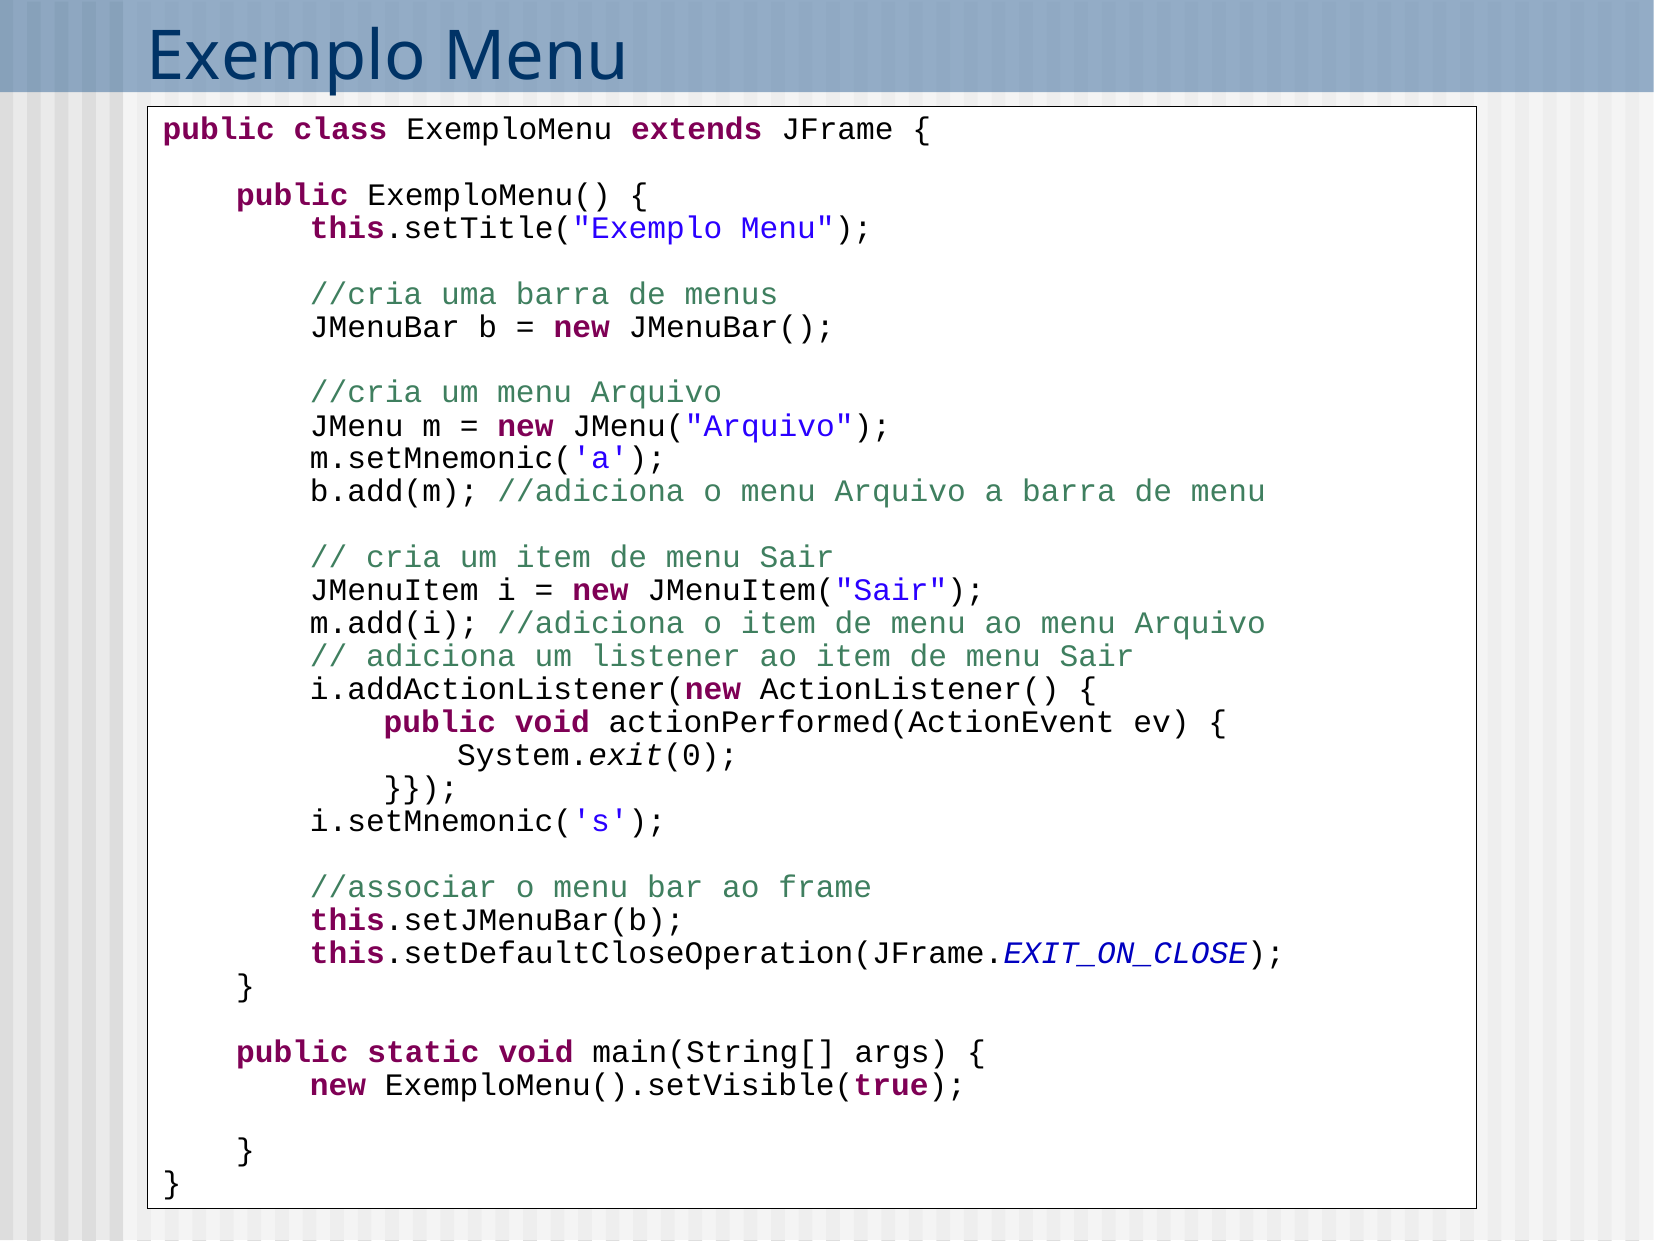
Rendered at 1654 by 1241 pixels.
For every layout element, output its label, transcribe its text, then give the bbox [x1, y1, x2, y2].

title Exemplo Menu [146, 5, 1536, 100]
text_box public class ExemploMenu extends JFrame { public ExemploMenu() { this.setTitle("Exemplo Menu"); //cria uma barra de menus JMenuBar b = new JMenuBar(); //cria um menu Arquivo JMenu m = new JMenu("Arquivo"); m.setMnemonic('a'); b.add(m); //adiciona o menu Arquivo a barra de menu // cria um item de menu Sair JMenuItem i = new JMenuItem("Sair"); m.add(i); //adiciona o item de menu ao menu Arquivo // adiciona um listener ao item de menu Sair i.addActionListener(new ActionListener() { public void actionPerformed(ActionEvent ev) { System.exit(0); }}); i.setMnemonic('s'); //associar o menu bar ao frame this.setJMenuBar(b); this.setDefaultCloseOperation(JFrame.EXIT_ON_CLOSE); } public static void main(String[] args) { new ExemploMenu().setVisible(true); } } [147, 106, 1477, 1182]
